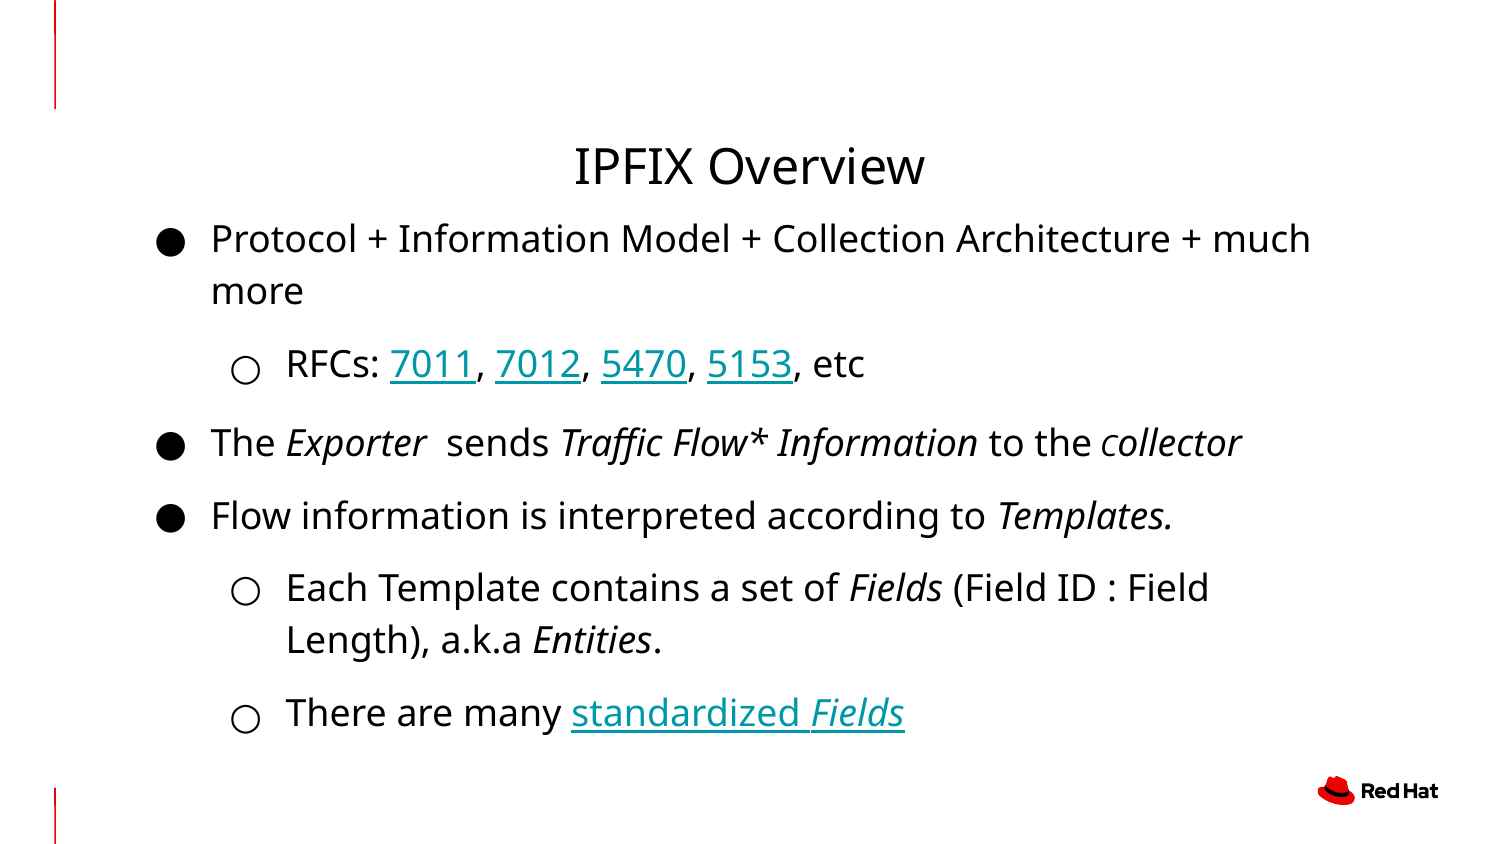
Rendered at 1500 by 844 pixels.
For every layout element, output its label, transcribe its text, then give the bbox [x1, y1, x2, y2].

text_box Protocol + Information Model + Collection Architecture + much more RFCs: 7011, 7012, 5470, 5153, etc The Exporter sends Traffic Flow* Information to the Collector Flow information is interpreted according to Templates. Each Template contains a set of Fields (Field ID : Field Length), a.k.a Entities. There are many standardized Fields [135, 208, 1365, 701]
title IPFIX Overview [215, 116, 1285, 186]
picture [1317, 776, 1438, 805]
